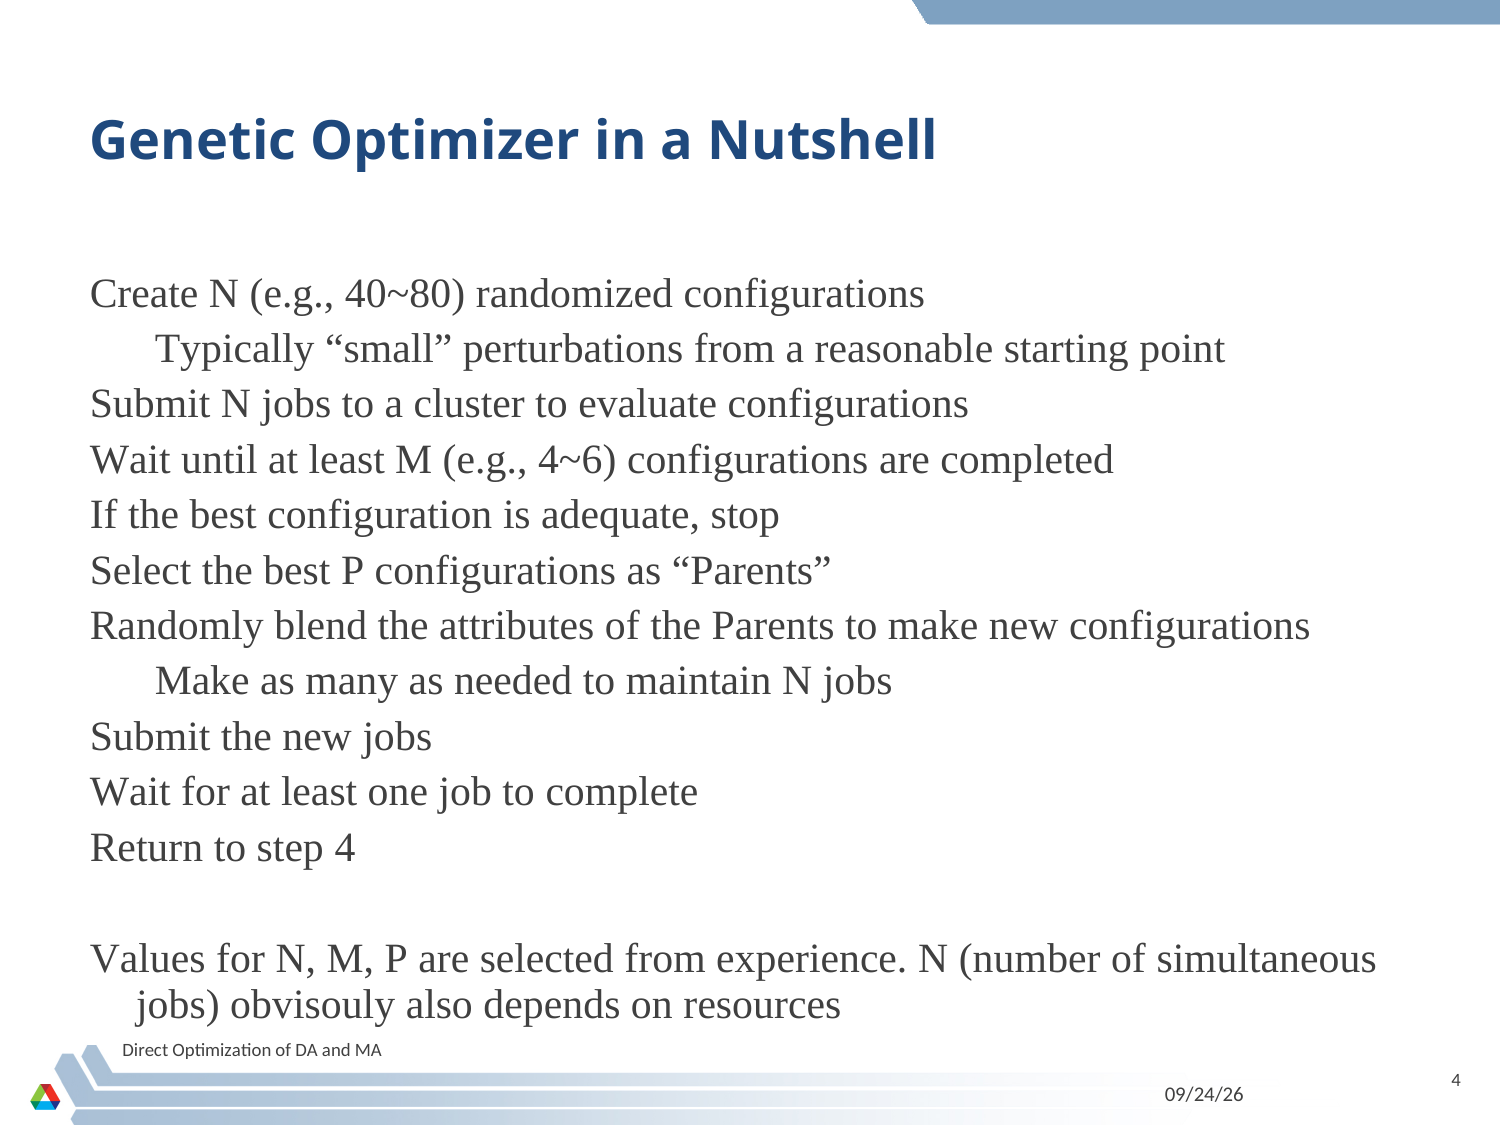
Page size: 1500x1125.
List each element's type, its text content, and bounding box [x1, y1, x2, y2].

title Genetic Optimizer in a Nutshell [75, 37, 1426, 241]
picture [0, 0, 1500, 26]
list Create N (e.g., 40~80) randomized configurations Typically “small” perturbations from a reasonable starting point Submit N jobs to a cluster to evaluate configurations Wait until at least M (e.g., 4~6) configurations are completed If the best configuration is adequate, stop Select the best P configurations as “Parents” Randomly blend the attributes of the Parents to make new configurations Make as many as needed to maintain N jobs Submit the new jobs Wait for at least one job to complete Return to step 4 Values for N, M, P are selected from experience. N (number of simultaneous jobs) obvisouly also depends on resources [75, 262, 1426, 1036]
picture [0, 1037, 1500, 1125]
